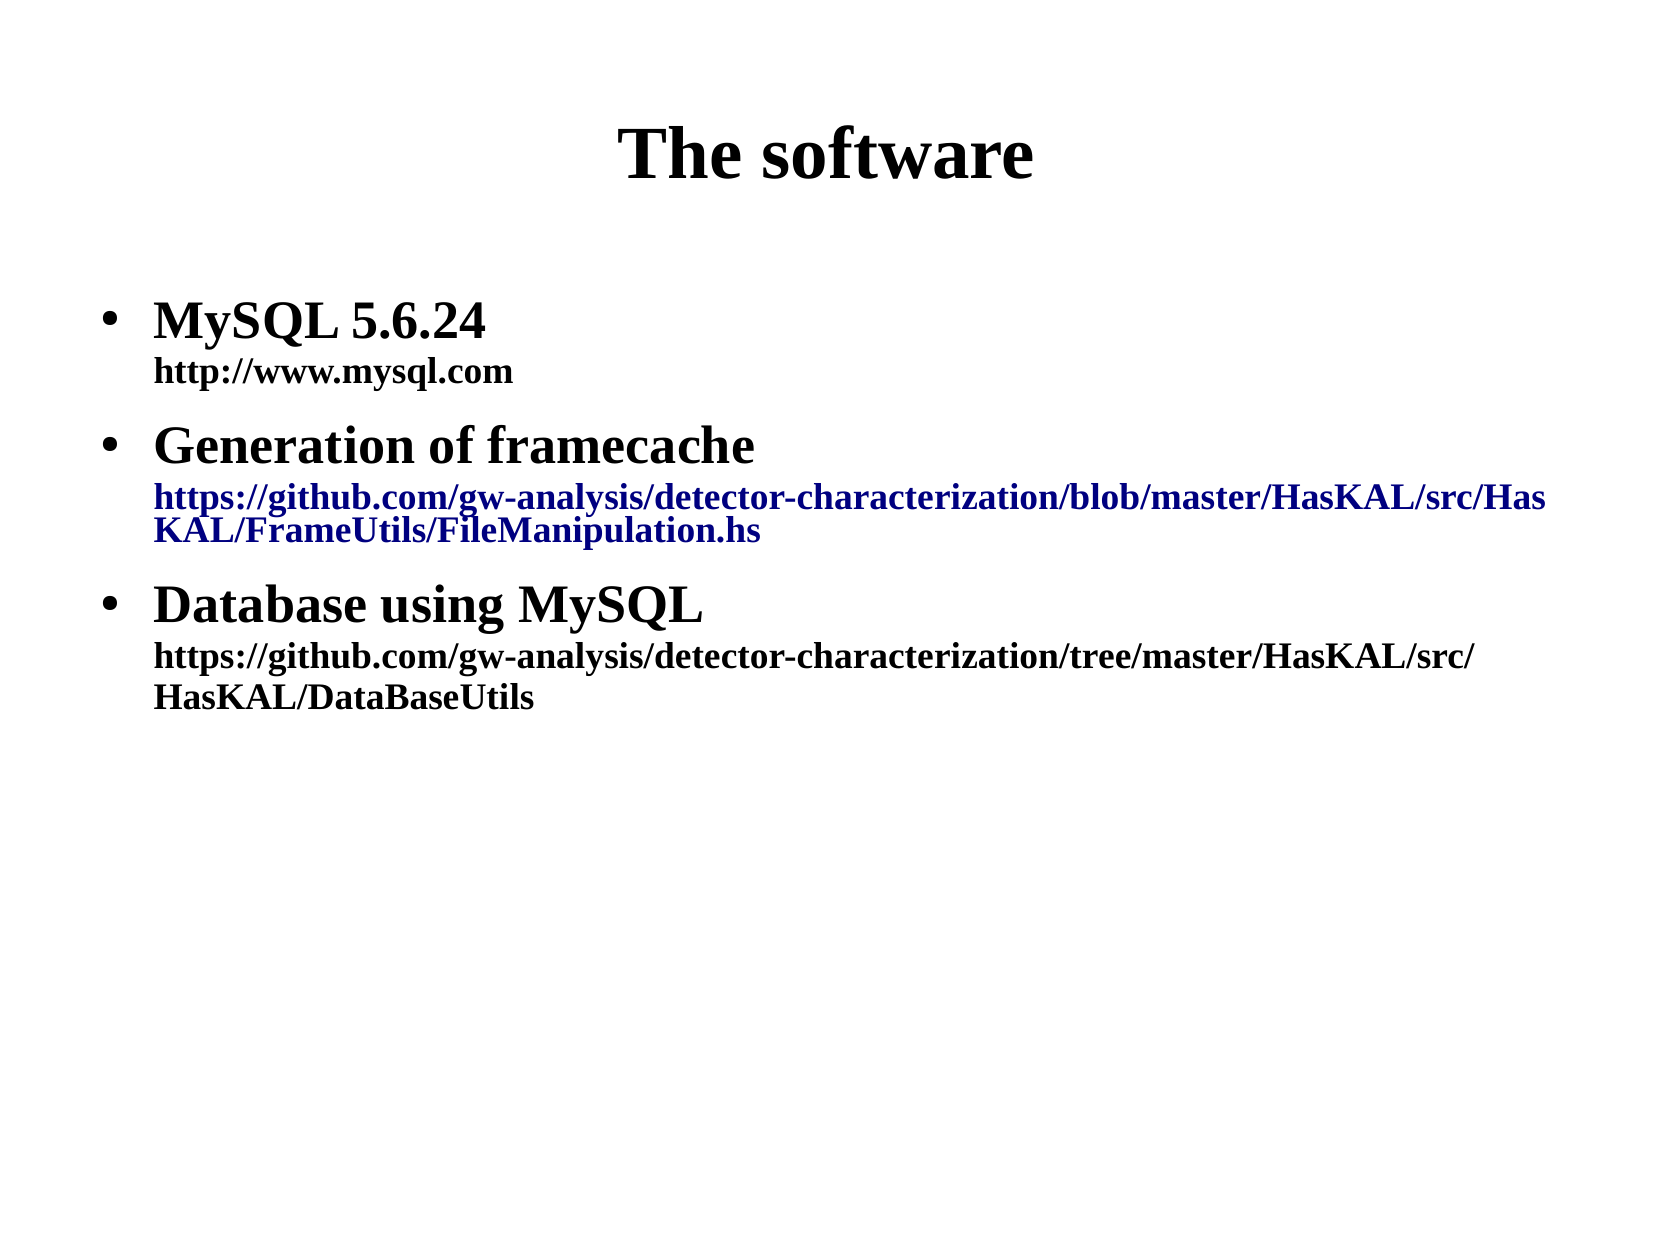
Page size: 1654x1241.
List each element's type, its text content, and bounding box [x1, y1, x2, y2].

title The software [82, 49, 1571, 257]
list MySQL 5.6.24 http://www.mysql.com Generation of framecache https://github.com/gw-analysis/detector-characterization/blob/master/HasKAL/src/HasKAL/FrameUtils/FileManipulation.hs Database using MySQL https://github.com/gw-analysis/detector-characterization/tree/master/HasKAL/src/HasKAL/DataBaseUtils [82, 290, 1571, 1010]
